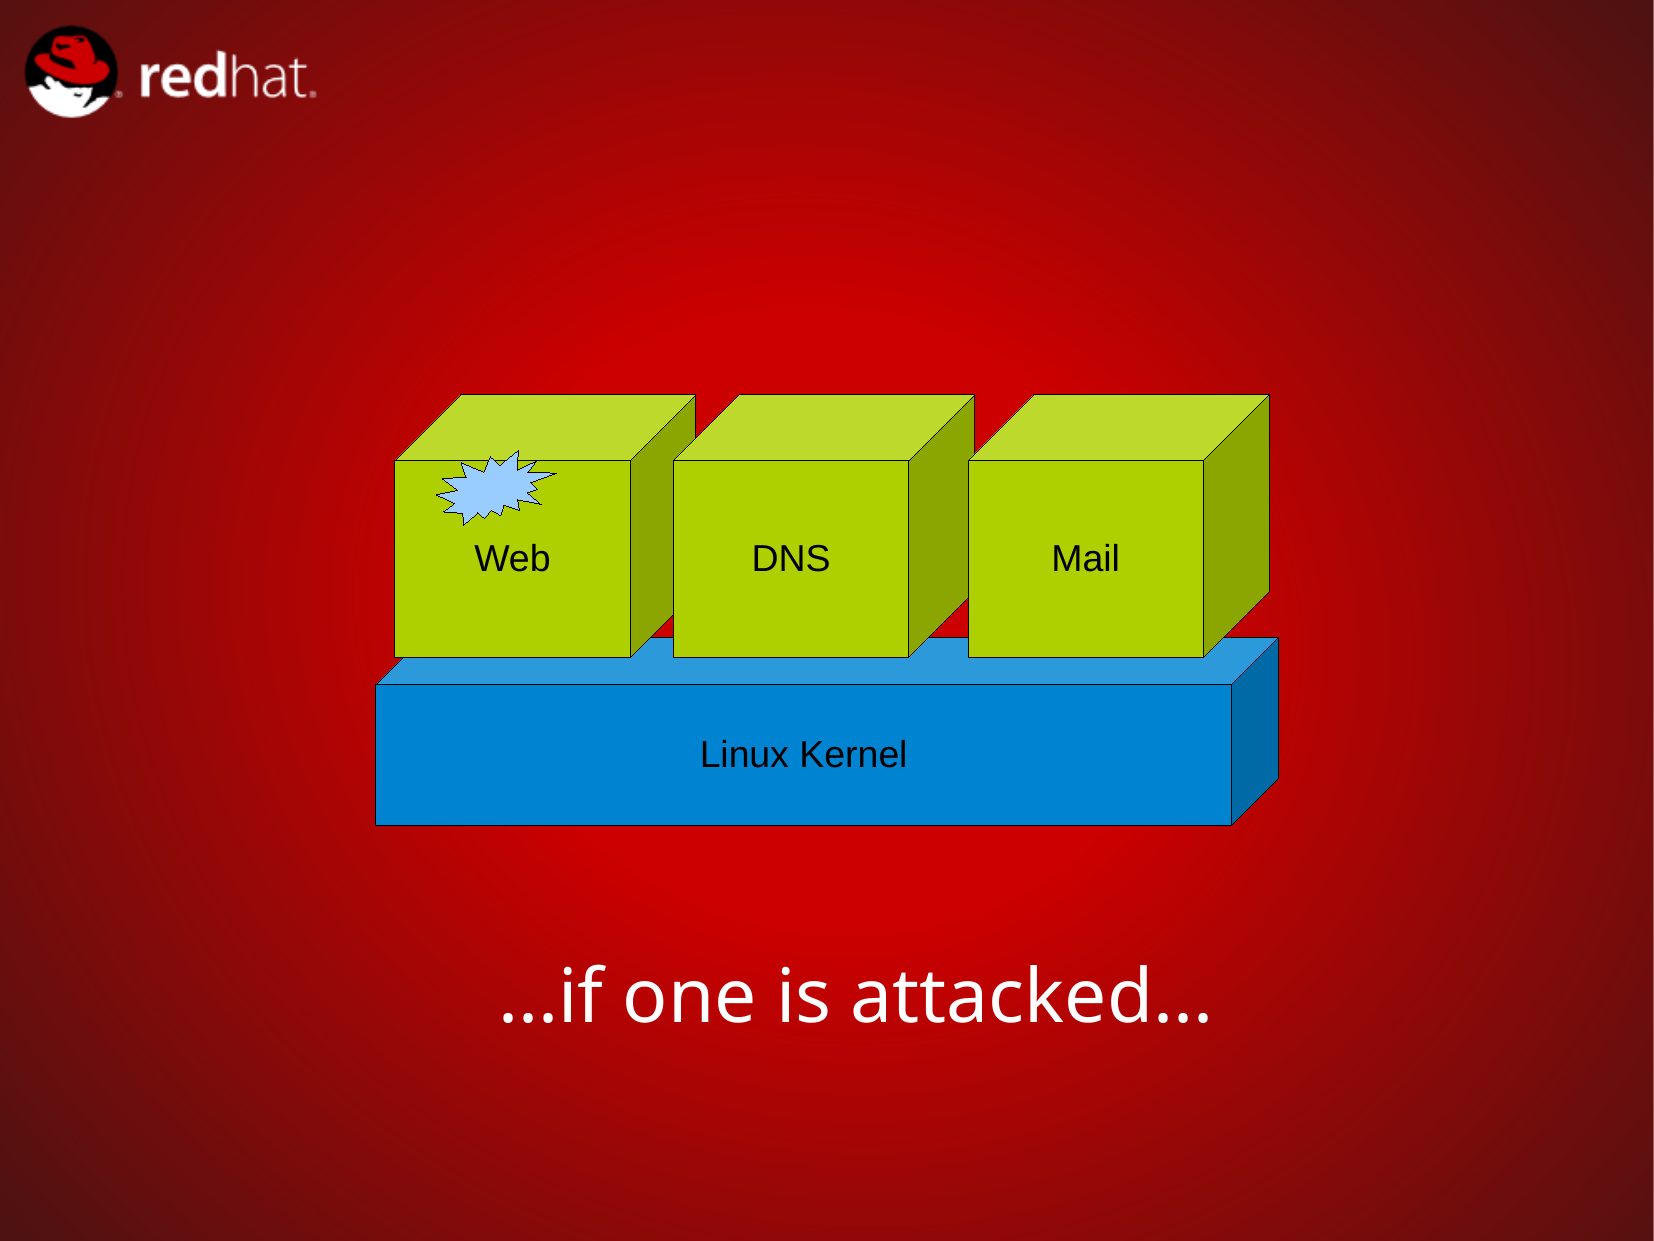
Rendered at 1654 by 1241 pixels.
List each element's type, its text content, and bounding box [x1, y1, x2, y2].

text_box Linux Kernel [375, 685, 1231, 826]
text_box DNS [673, 461, 908, 658]
text_box I even confine this guy!!! [968, 394, 1268, 461]
title CEOs? [394, 394, 695, 461]
title Not Likely... [673, 394, 974, 461]
text_box Mail [968, 461, 1203, 658]
text_box Web [394, 461, 630, 658]
title Bosses [375, 637, 1277, 685]
text_box Web [518, 461, 534, 469]
picture [0, 0, 1654, 1241]
text_box ...if one is attacked... [192, 935, 1520, 1038]
text_box [436, 450, 557, 526]
